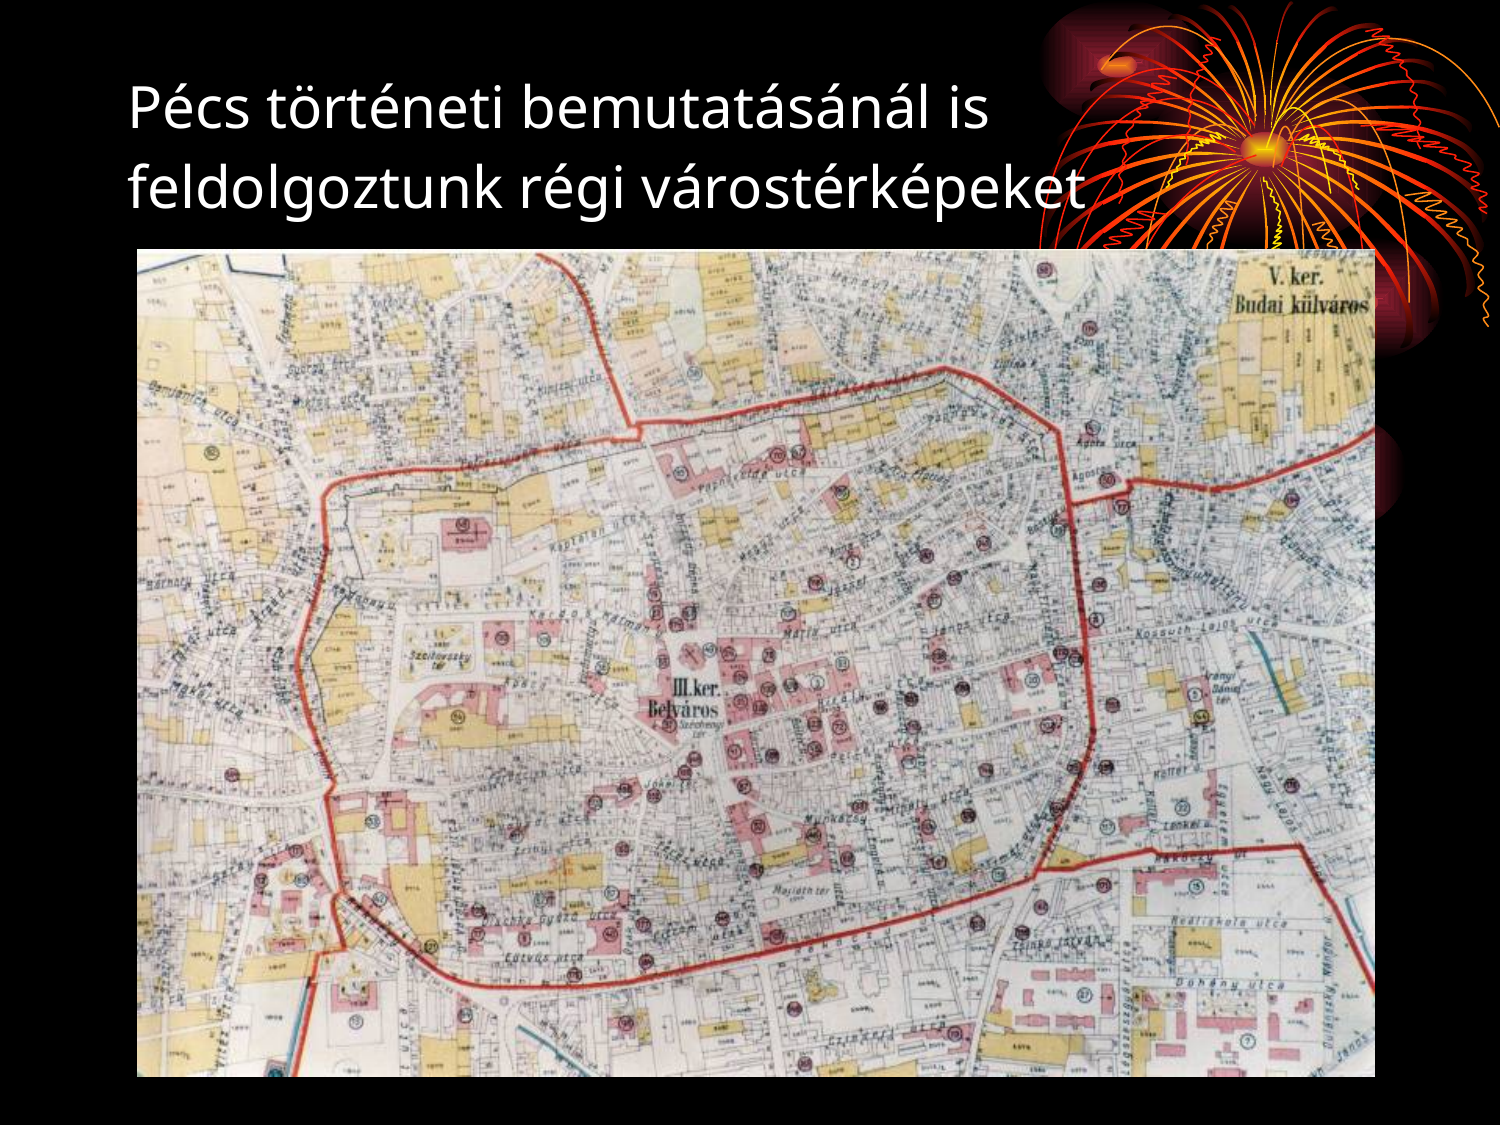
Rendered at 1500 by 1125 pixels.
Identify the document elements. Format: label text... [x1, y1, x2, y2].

title Pécs történeti bemutatásánál is feldolgoztunk régi várostérképeket [112, 25, 1388, 266]
picture [137, 249, 1375, 1077]
